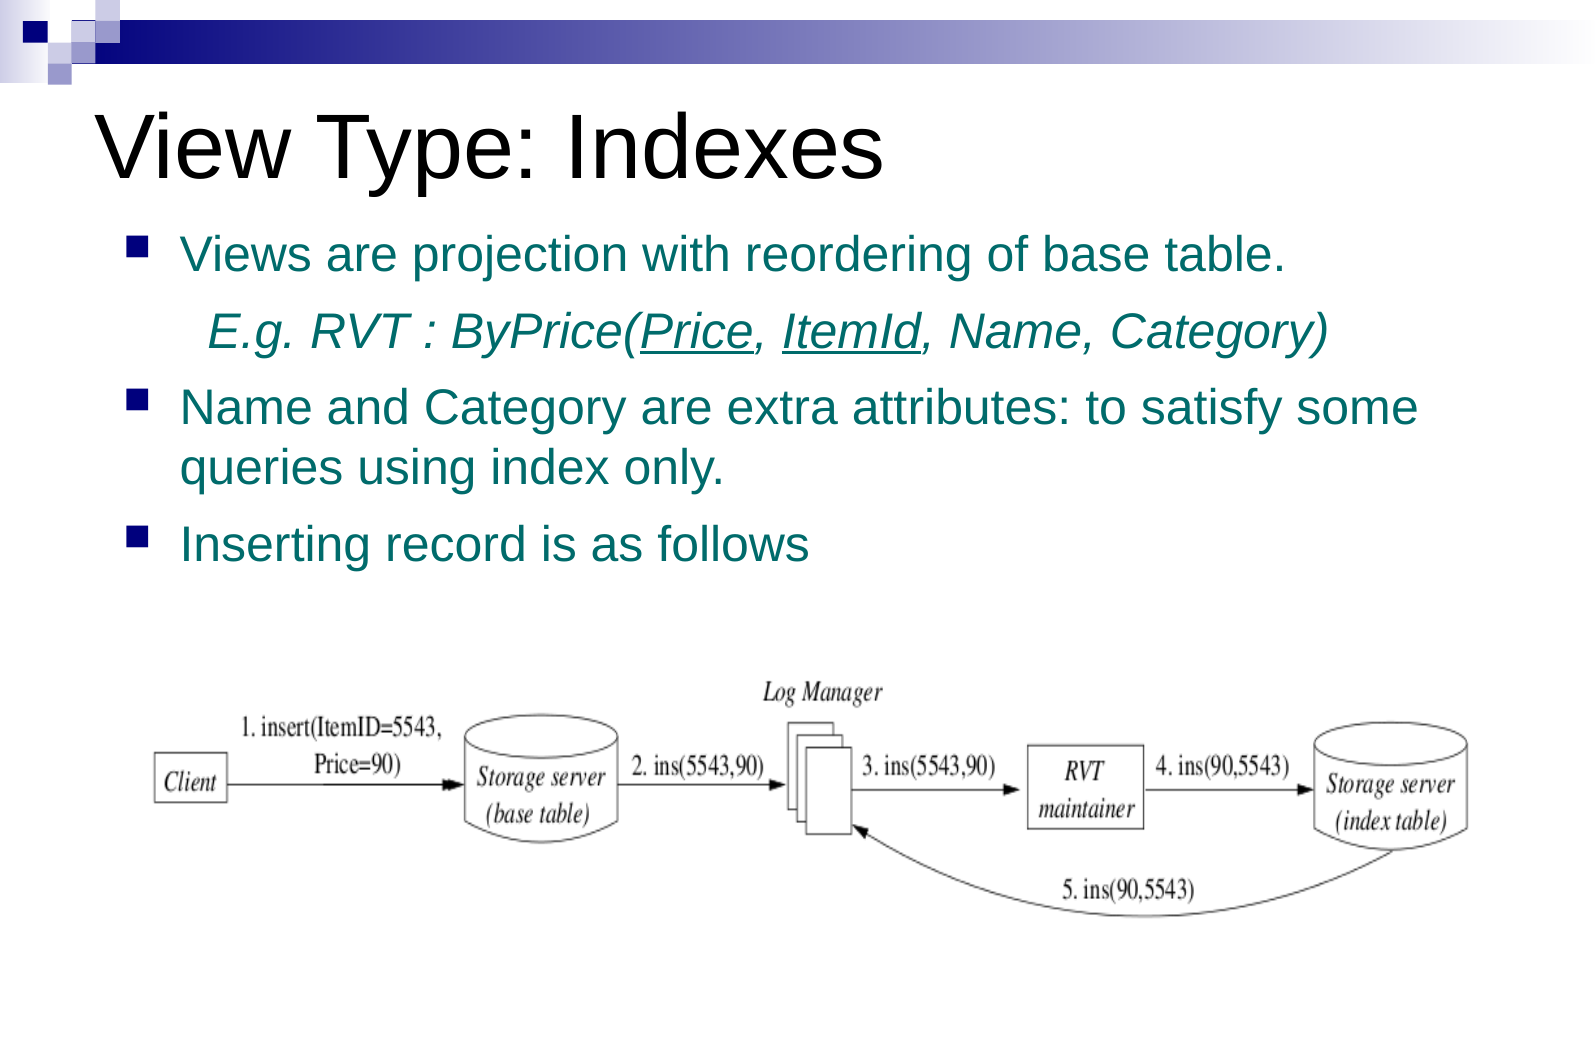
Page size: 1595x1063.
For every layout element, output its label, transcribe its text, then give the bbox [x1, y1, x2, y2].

title View Type: Indexes [79, 63, 1515, 221]
picture [118, 595, 1506, 975]
list Views are projection with reordering of base table. E.g. RVT : ByPrice(Price, ItemId, Name, Category) Name and Category are extra attributes: to satisfy some queries using index only. Inserting record is as follows [108, 213, 1447, 1063]
